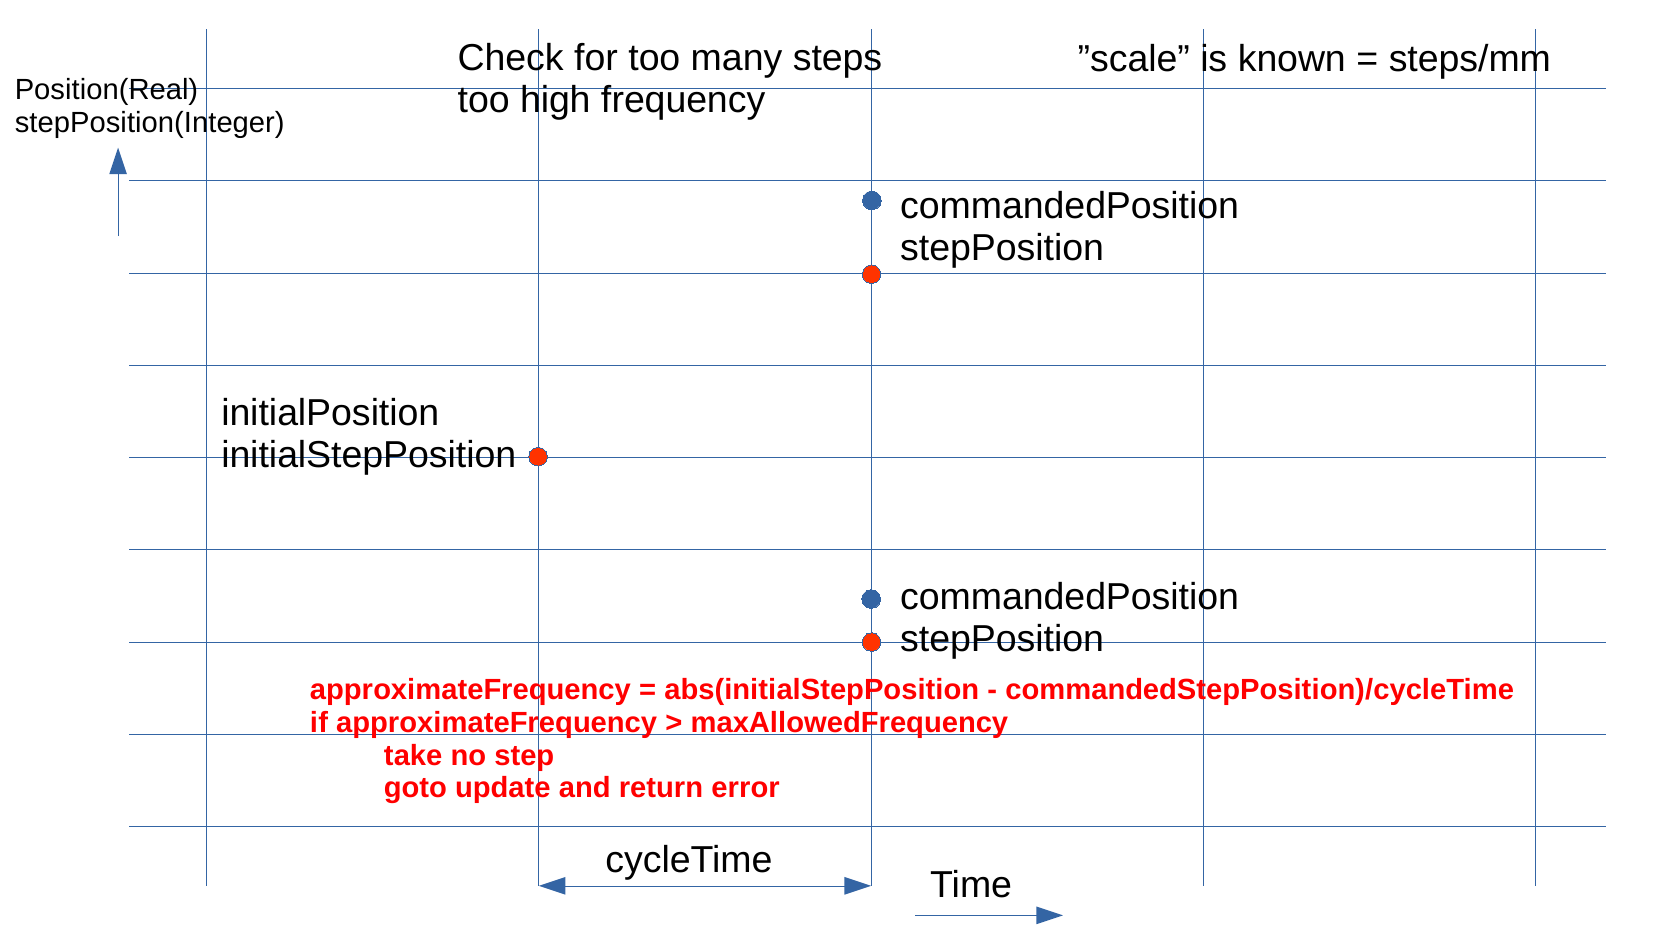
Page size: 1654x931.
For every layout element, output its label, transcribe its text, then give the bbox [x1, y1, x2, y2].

text_box approximateFrequency = abs(initialStepPosition - commandedStepPosition)/cycleTime if approximateFrequency > maxAllowedFrequency take no step goto update and return error [295, 665, 1595, 931]
text_box ”scale” is known = steps/mm [1062, 29, 1625, 129]
text_box commandedPosition stepPosition [885, 567, 1654, 709]
text_box [862, 264, 881, 284]
text_box [861, 589, 881, 609]
text_box [862, 632, 881, 652]
text_box commandedPosition stepPosition [885, 177, 1654, 318]
text_box Check for too many steps too high frequency [442, 29, 1004, 129]
text_box Position(Real) stepPosition(Integer) [0, 65, 325, 207]
text_box [862, 190, 882, 210]
text_box initialPosition initialStepPosition [206, 383, 591, 525]
